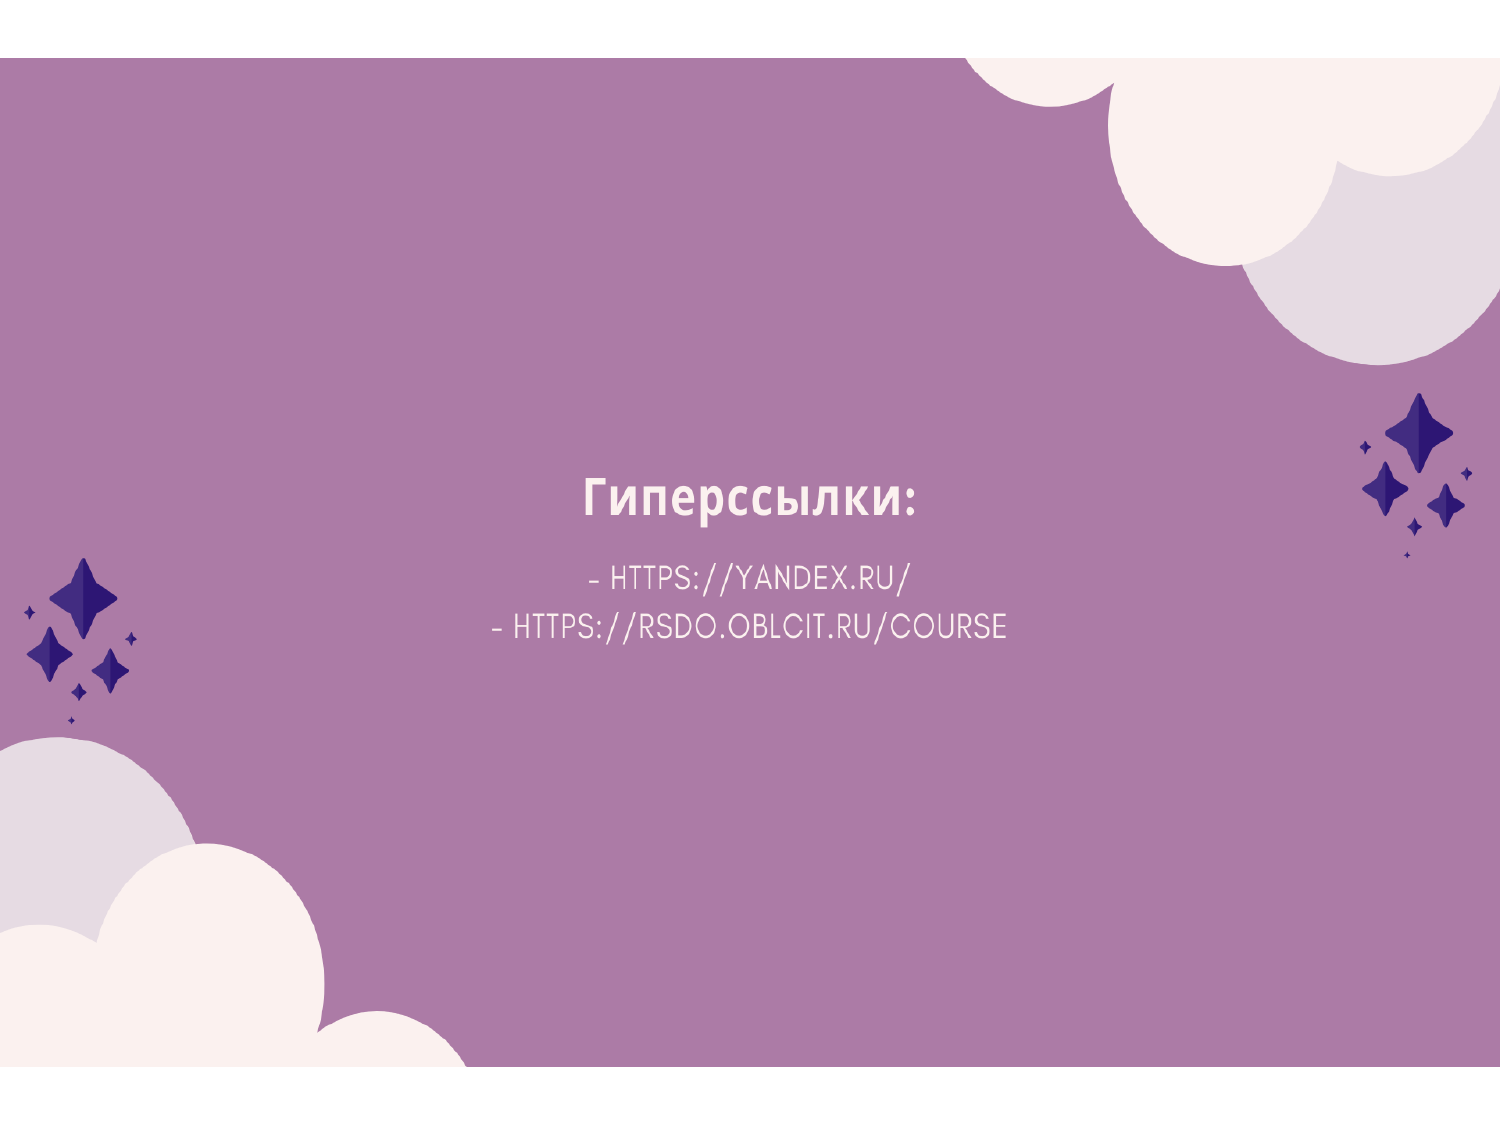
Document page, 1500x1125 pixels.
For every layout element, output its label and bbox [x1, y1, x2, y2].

picture [0, 58, 1500, 1067]
